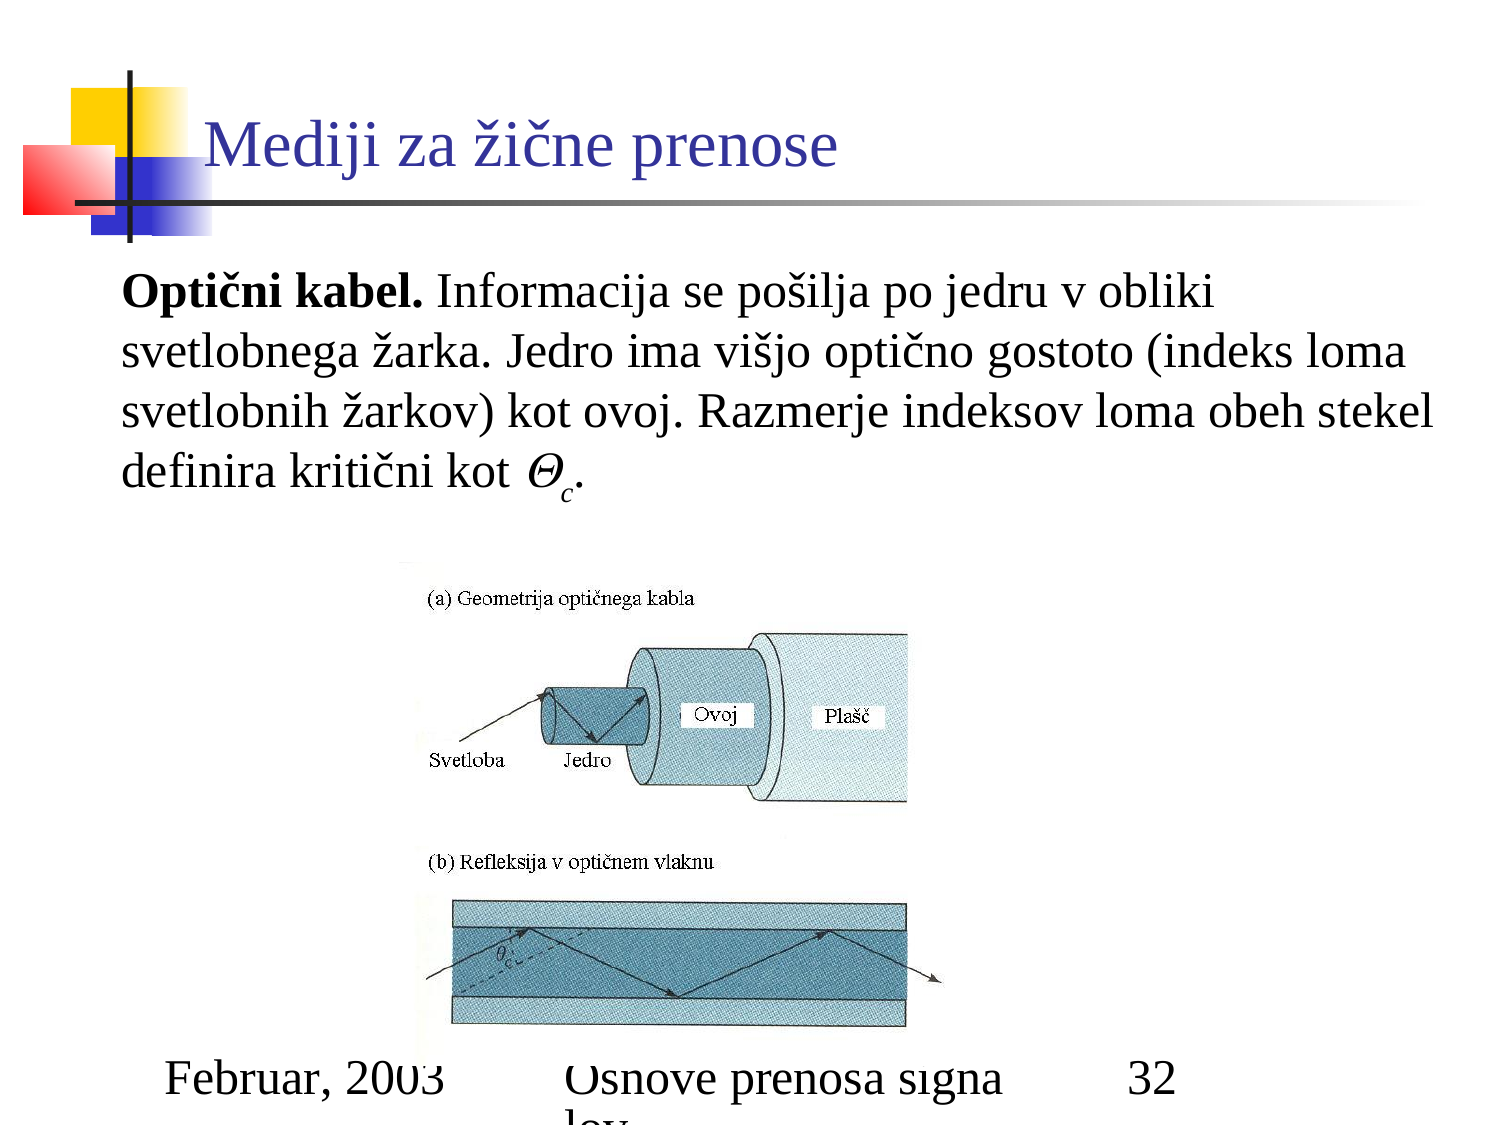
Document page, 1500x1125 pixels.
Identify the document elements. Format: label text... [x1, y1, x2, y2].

list Optični kabel. Informacija se pošilja po jedru v obliki svetlobnega žarka. Jedro ima višjo optično gostoto (indeks loma svetlobnih žarkov) kot ovoj. Razmerje indeksov loma obeh stekel definira kritični kot c. [50, 249, 1469, 623]
picture [399, 562, 964, 1066]
title Mediji za žične prenose [188, 92, 1468, 188]
